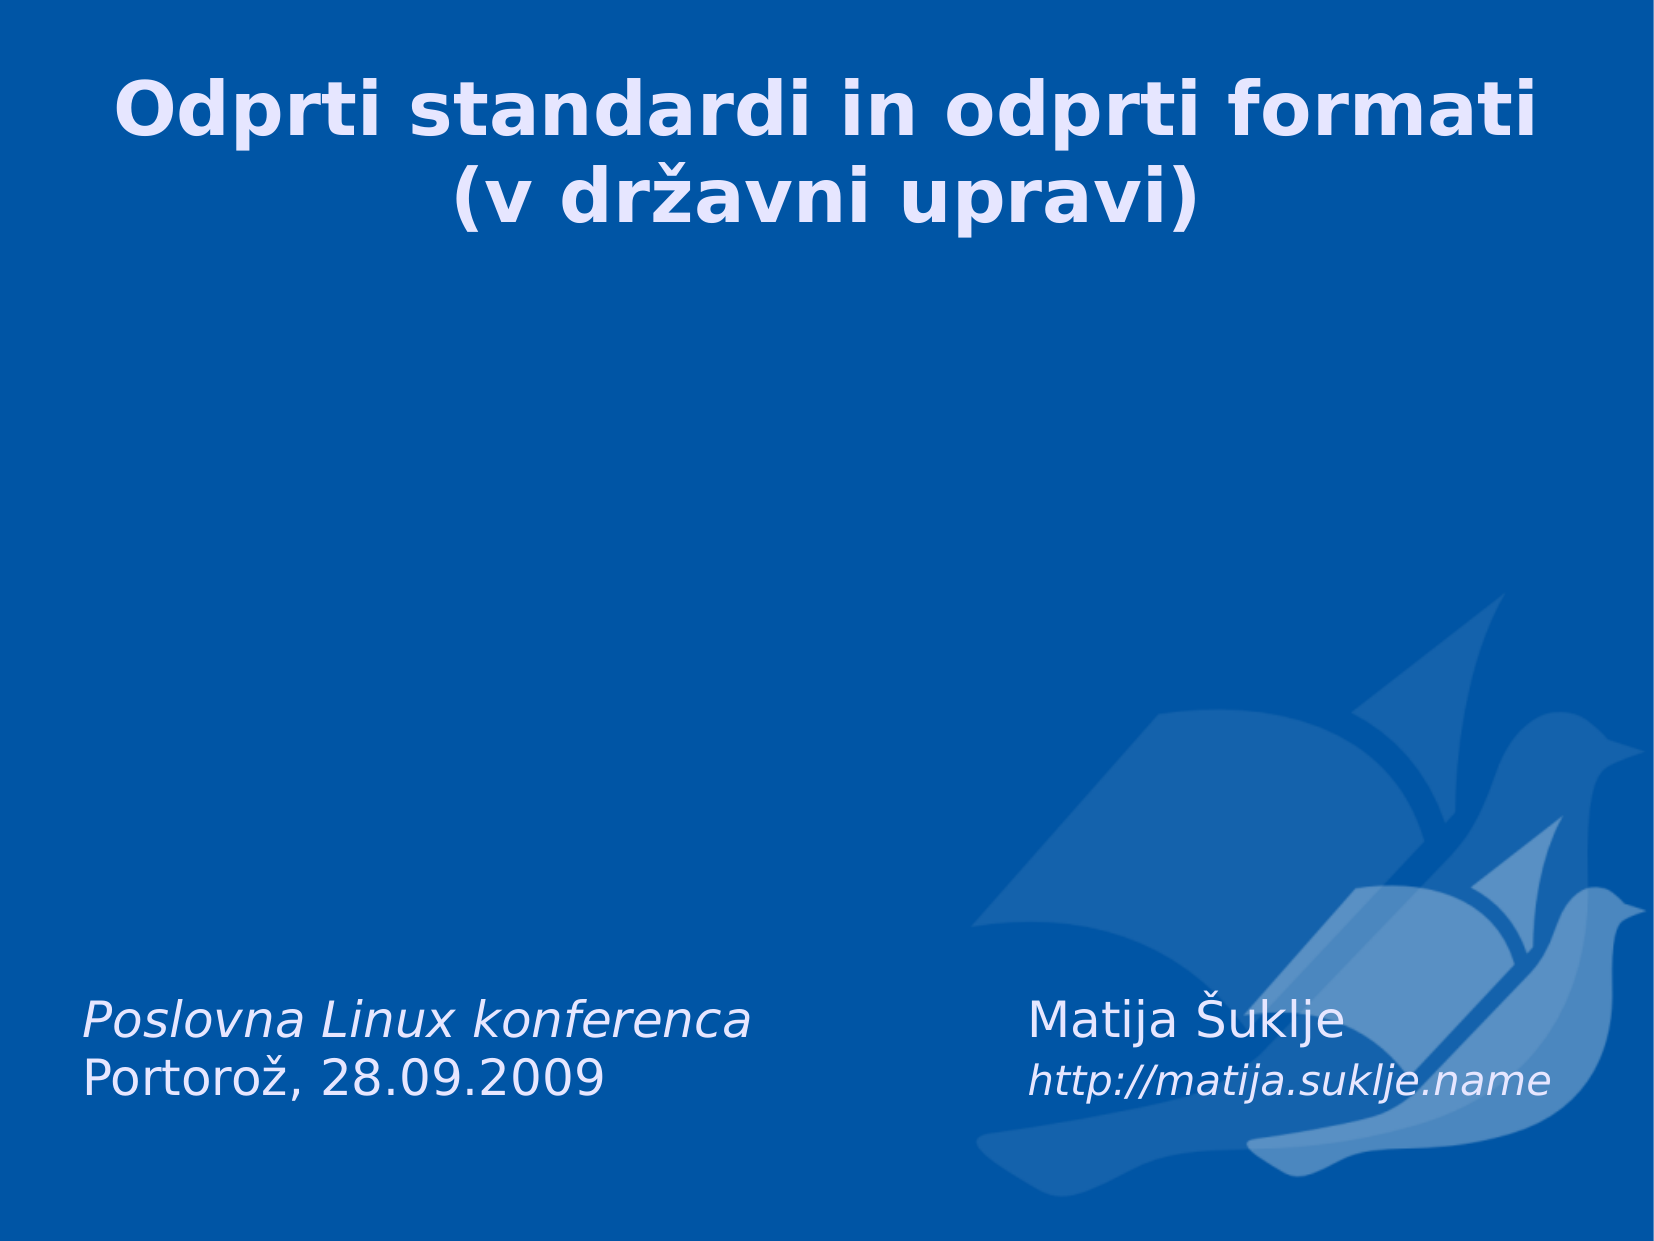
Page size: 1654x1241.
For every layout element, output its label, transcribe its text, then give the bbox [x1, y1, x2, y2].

subtitle Poslovna Linux konferenca Matija Šuklje Portorož, 28.09.2009 http://matija.suklje.name [82, 233, 1571, 1166]
picture [0, 0, 1654, 1241]
title Odprti standardi in odprti formati (v državni upravi) [82, 49, 1571, 233]
